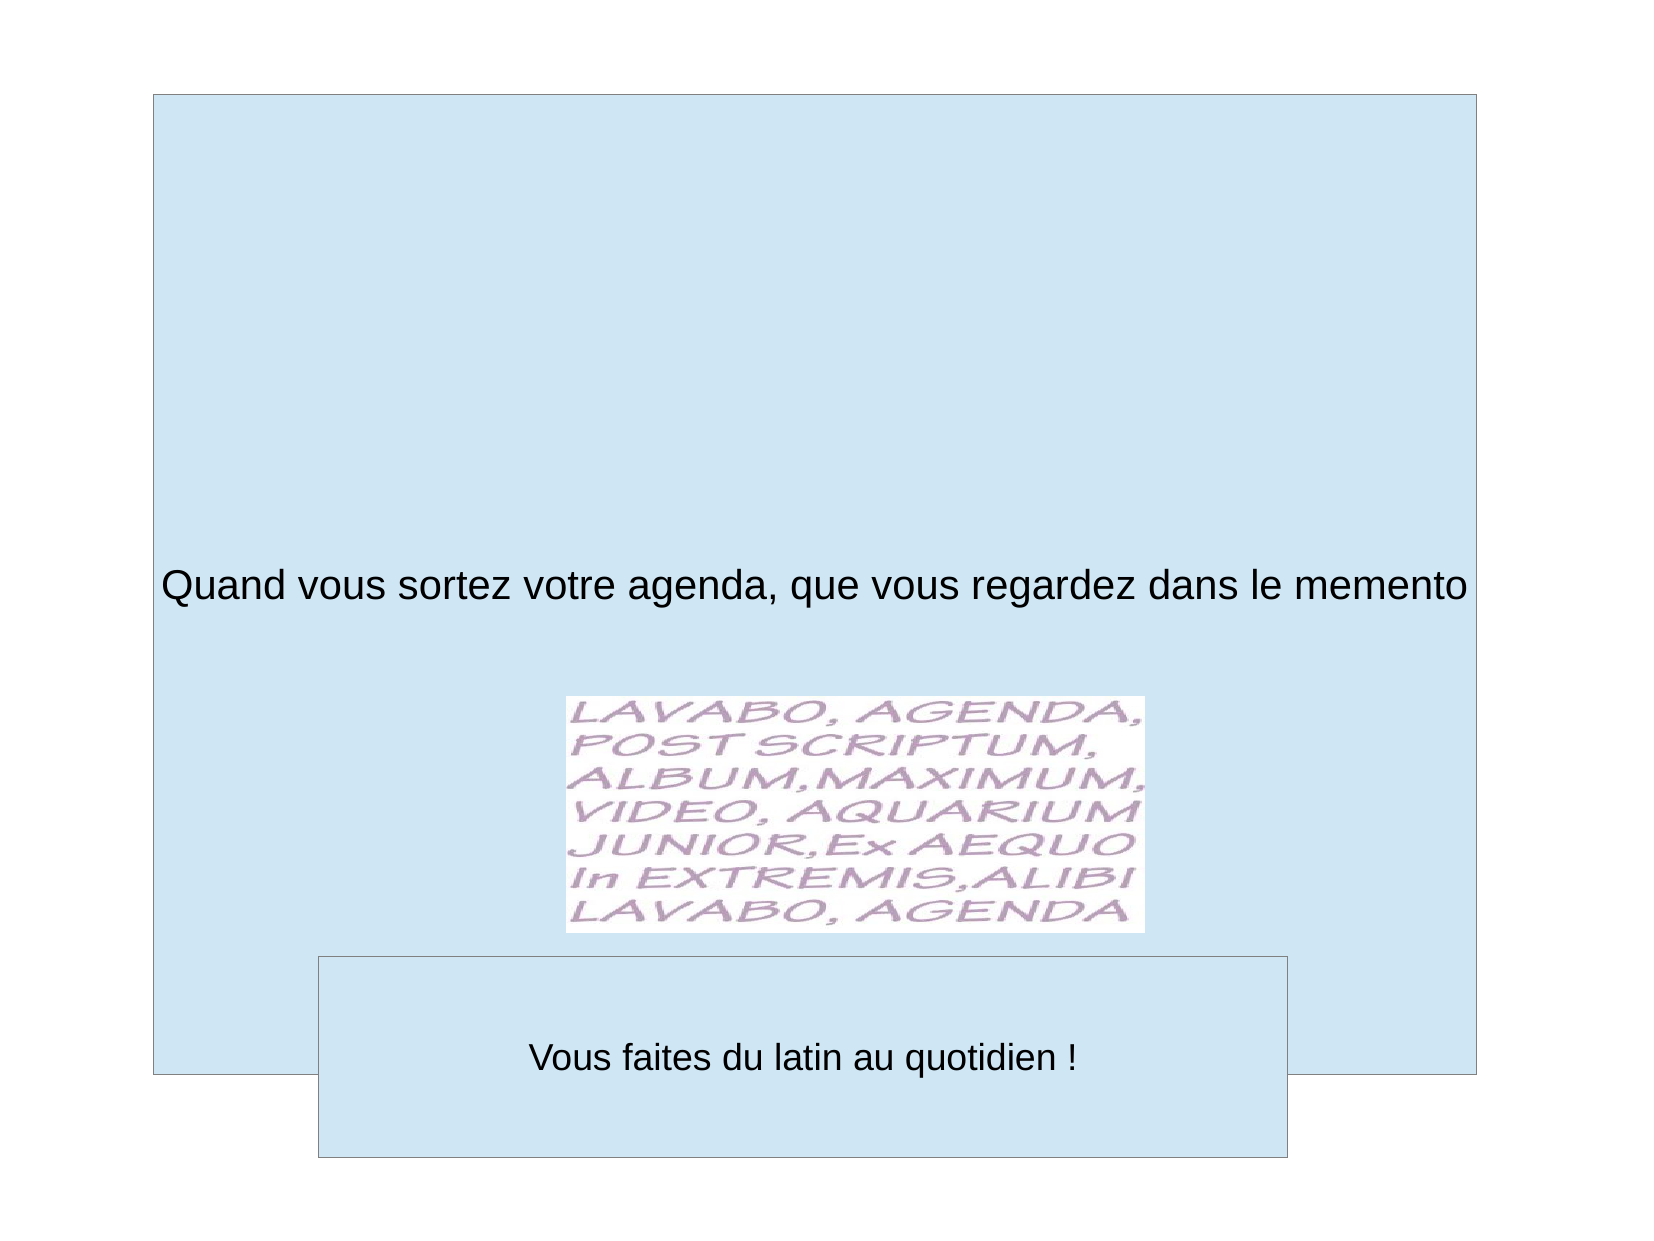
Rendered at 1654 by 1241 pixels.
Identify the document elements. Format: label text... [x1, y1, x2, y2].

picture [566, 696, 1145, 933]
text_box Quand vous sortez votre agenda, que vous regardez dans le memento [153, 94, 1477, 1075]
text_box Vous faites du latin au quotidien ! [318, 956, 1288, 1158]
